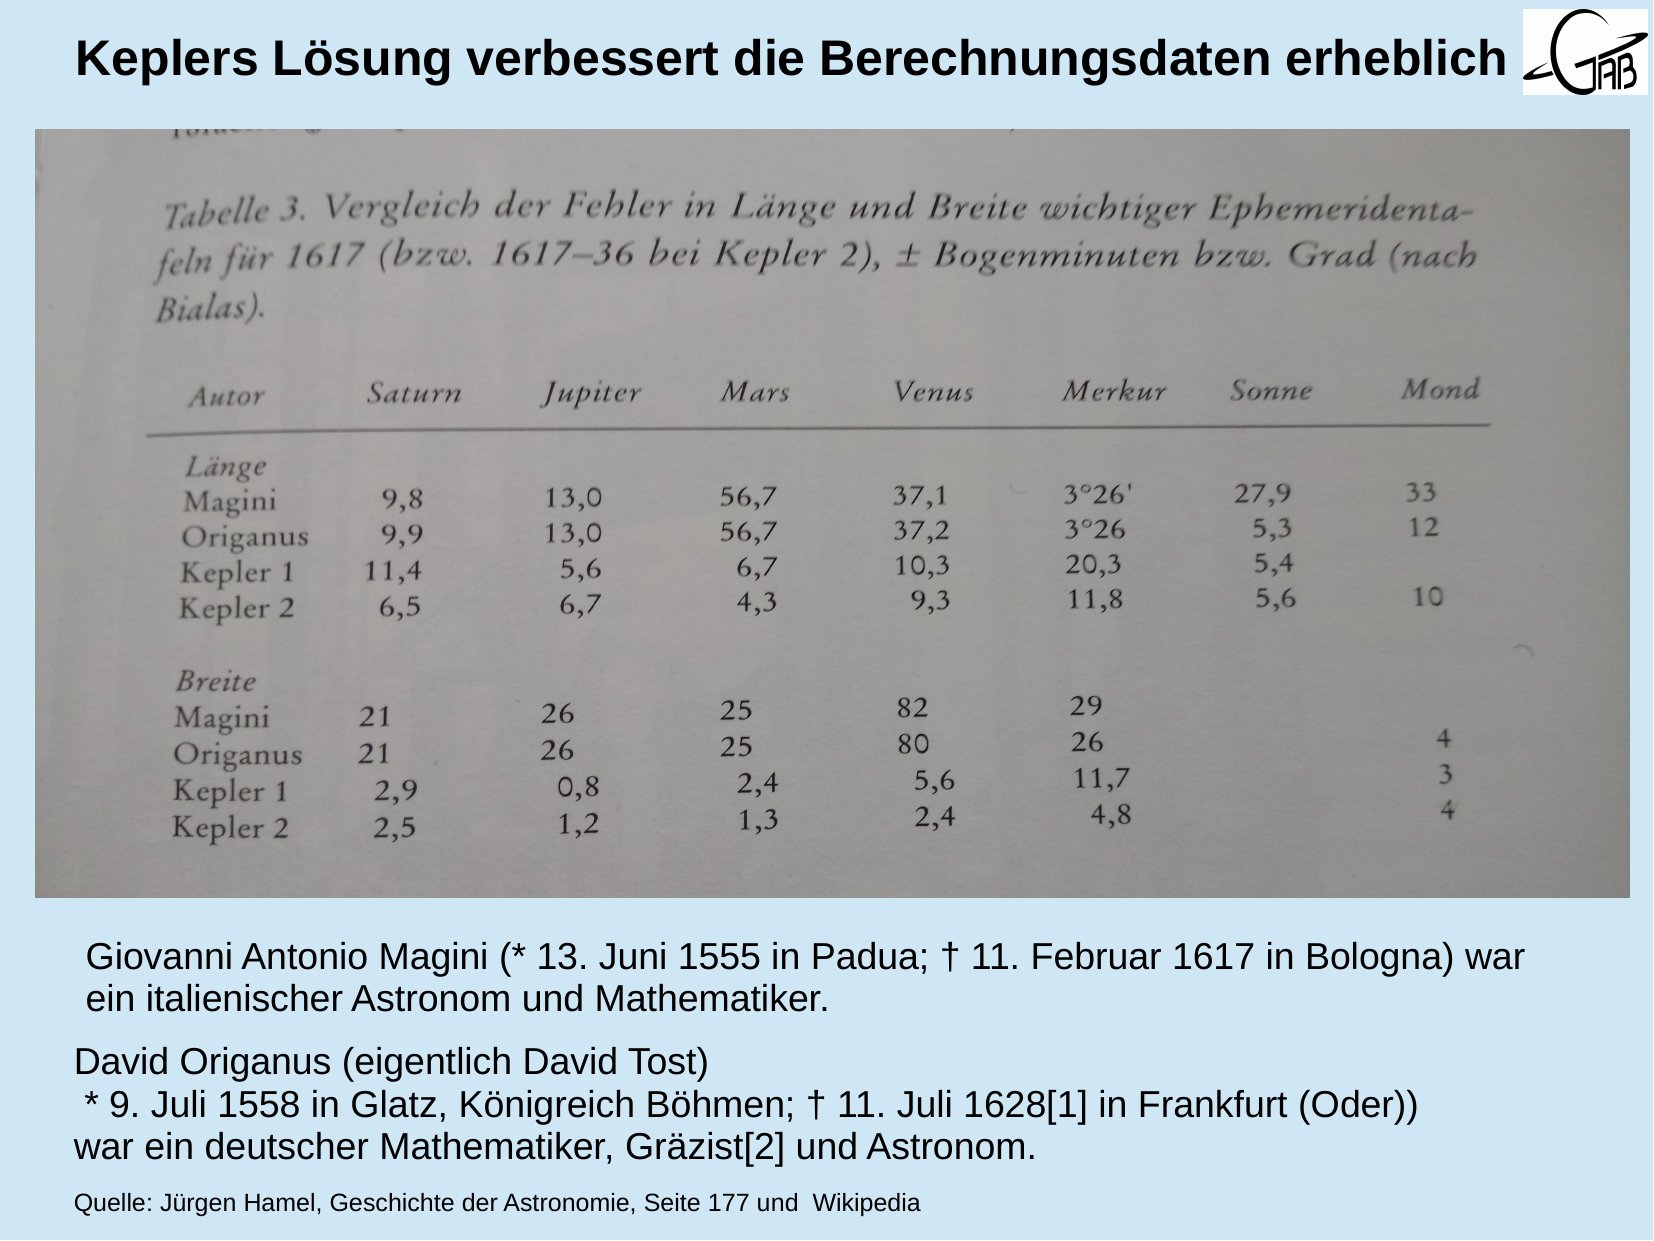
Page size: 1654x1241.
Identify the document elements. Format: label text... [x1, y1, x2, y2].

text_box Quelle: Jürgen Hamel, Geschichte der Astronomie, Seite 177 und Wikipedia [59, 1181, 940, 1224]
picture [1523, 9, 1648, 95]
text_box Giovanni Antonio Magini (* 13. Juni 1555 in Padua; † 11. Februar 1617 in Bologna) war ein italienischer Astronom und Mathematiker. [70, 928, 1601, 1028]
picture [35, 129, 1630, 898]
text_box Keplers Lösung verbessert die Berechnungsdaten erheblich [61, 22, 1523, 95]
text_box David Origanus (eigentlich David Tost) * 9. Juli 1558 in Glatz, Königreich Böhmen; † 11. Juli 1628[1] in Frankfurt (Oder)) war ein deutscher Mathematiker, Gräzist[2] und Astronom. [59, 1033, 1536, 1205]
